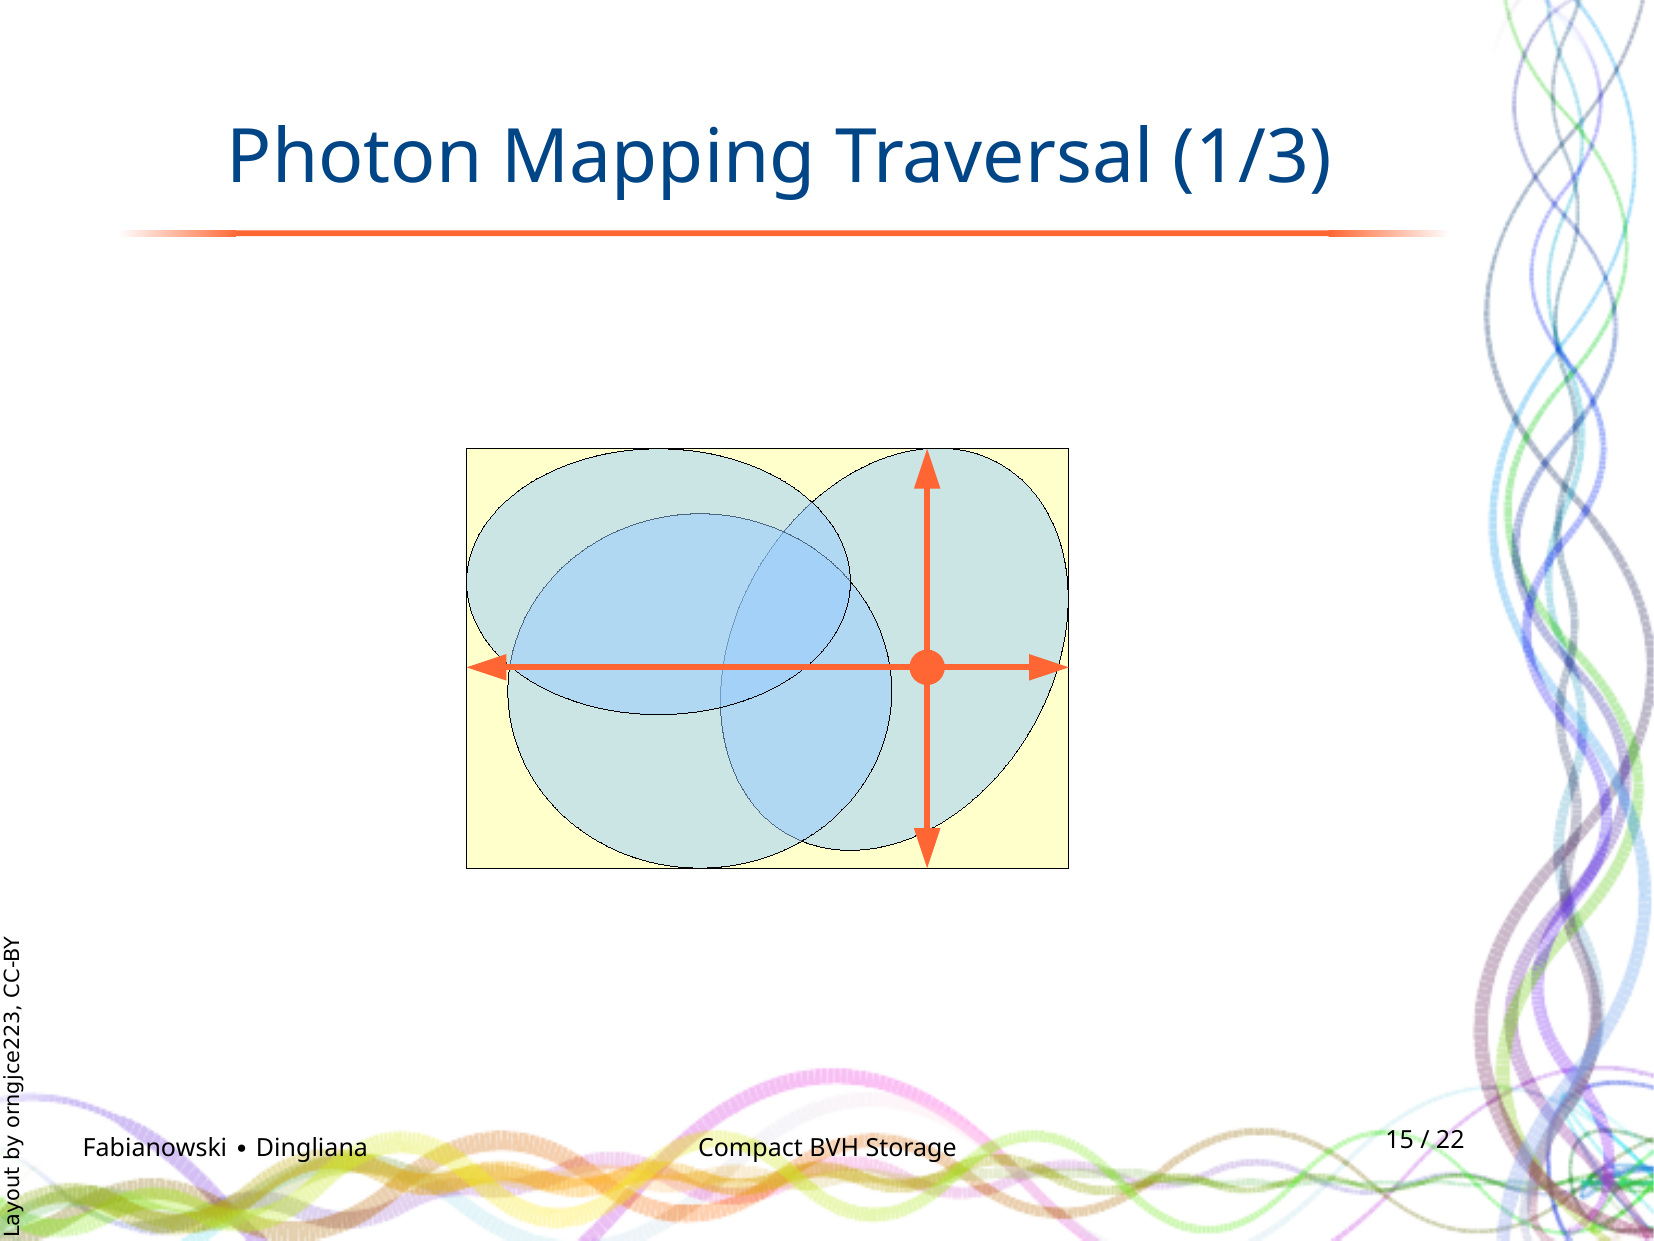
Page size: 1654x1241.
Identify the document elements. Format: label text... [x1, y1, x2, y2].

picture [0, 0, 1654, 1241]
text_box [466, 668, 927, 869]
text_box [466, 448, 927, 667]
title Photon Mapping Traversal (1/3) [82, 56, 1477, 250]
text_box 15 / 22 [1346, 1122, 1477, 1153]
text_box [928, 668, 1069, 869]
text_box [928, 448, 1069, 667]
